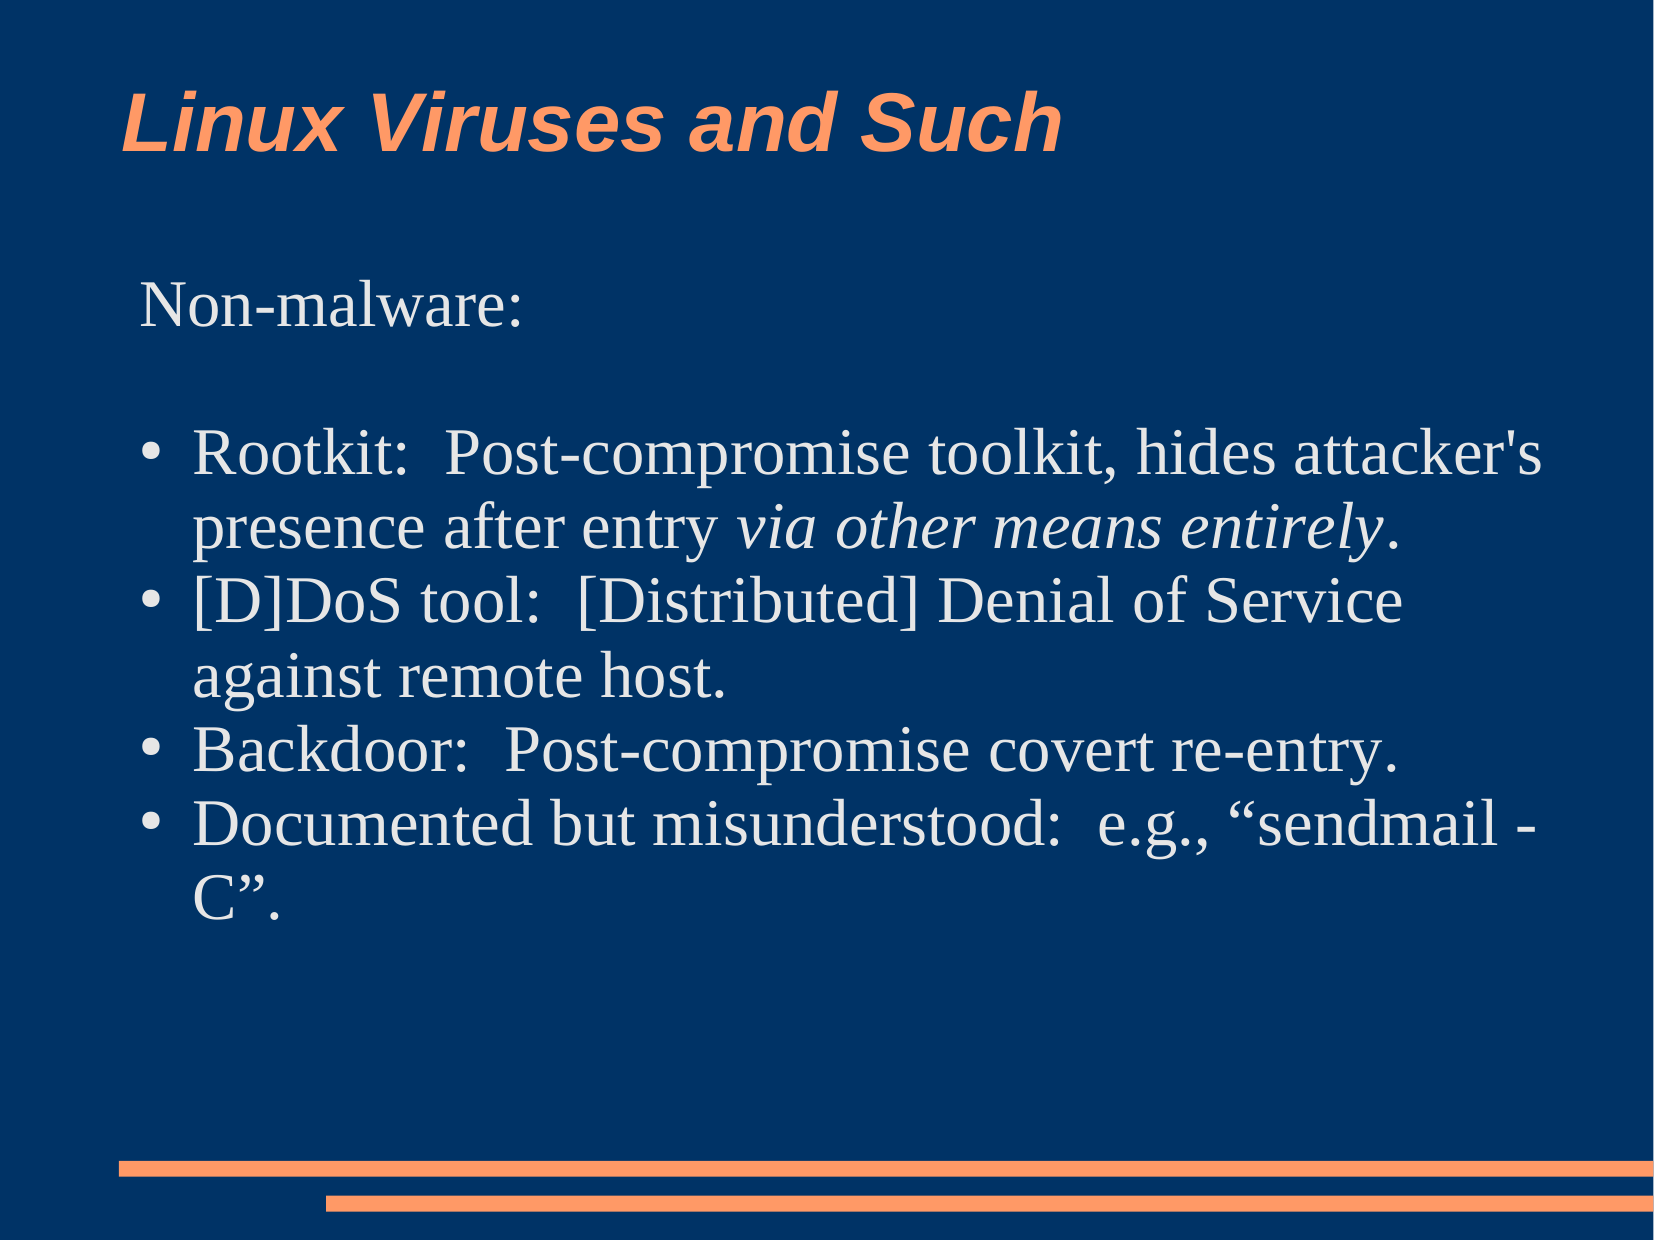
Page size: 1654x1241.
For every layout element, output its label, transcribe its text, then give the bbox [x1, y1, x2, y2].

title Linux Viruses and Such [121, 46, 1534, 193]
list Non-malware: Rootkit: Post-compromise toolkit, hides attacker's presence after entry via other means entirely. [D]DoS tool: [Distributed] Denial of Service against remote host. Backdoor: Post-compromise covert re-entry. Documented but misunderstood: e.g., “sendmail -C”. [121, 193, 1561, 1132]
